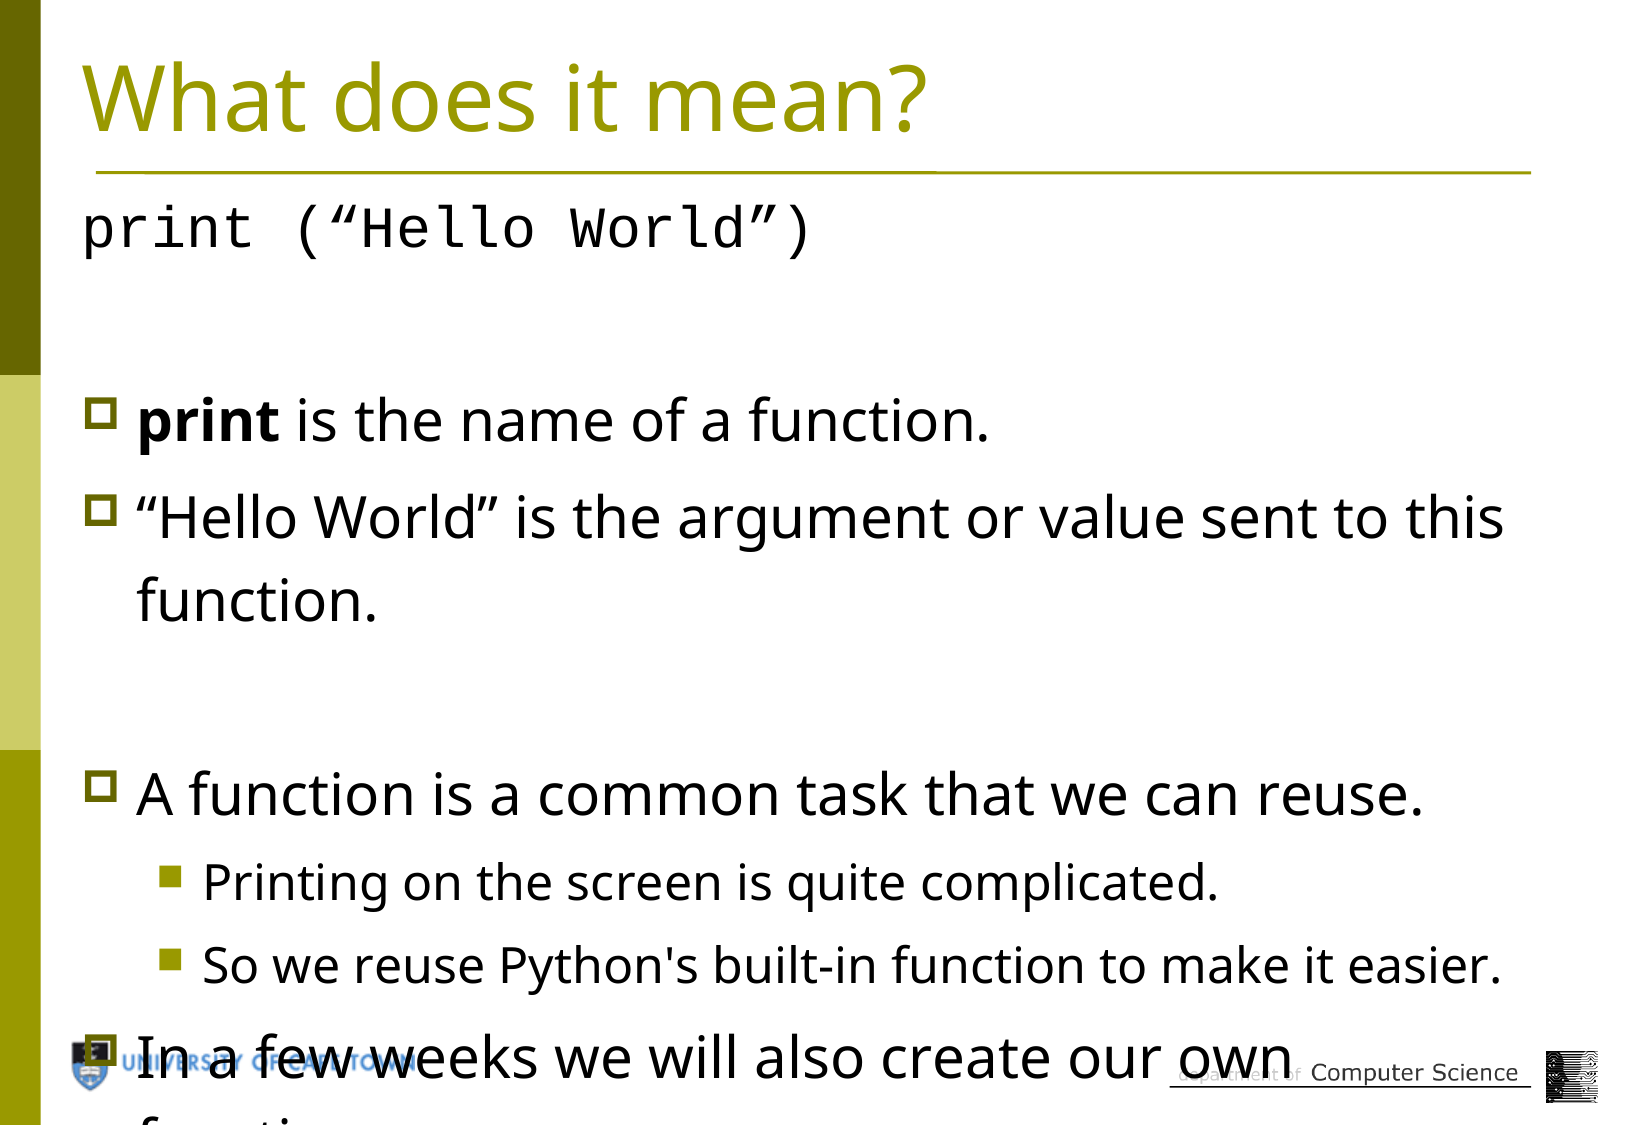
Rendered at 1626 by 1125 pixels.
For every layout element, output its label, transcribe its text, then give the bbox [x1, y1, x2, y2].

title What does it mean? [81, 29, 1543, 172]
picture [1169, 1043, 1532, 1091]
picture [61, 1024, 415, 1103]
picture [1546, 1051, 1598, 1103]
list print (“Hello World”) print is the name of a function. “Hello World” is the argument or value sent to this function. A function is a common task that we can reuse. Printing on the screen is quite complicated. So we reuse Python's built-in function to make it easier. In a few weeks we will also create our own functions. [81, 196, 1543, 1005]
